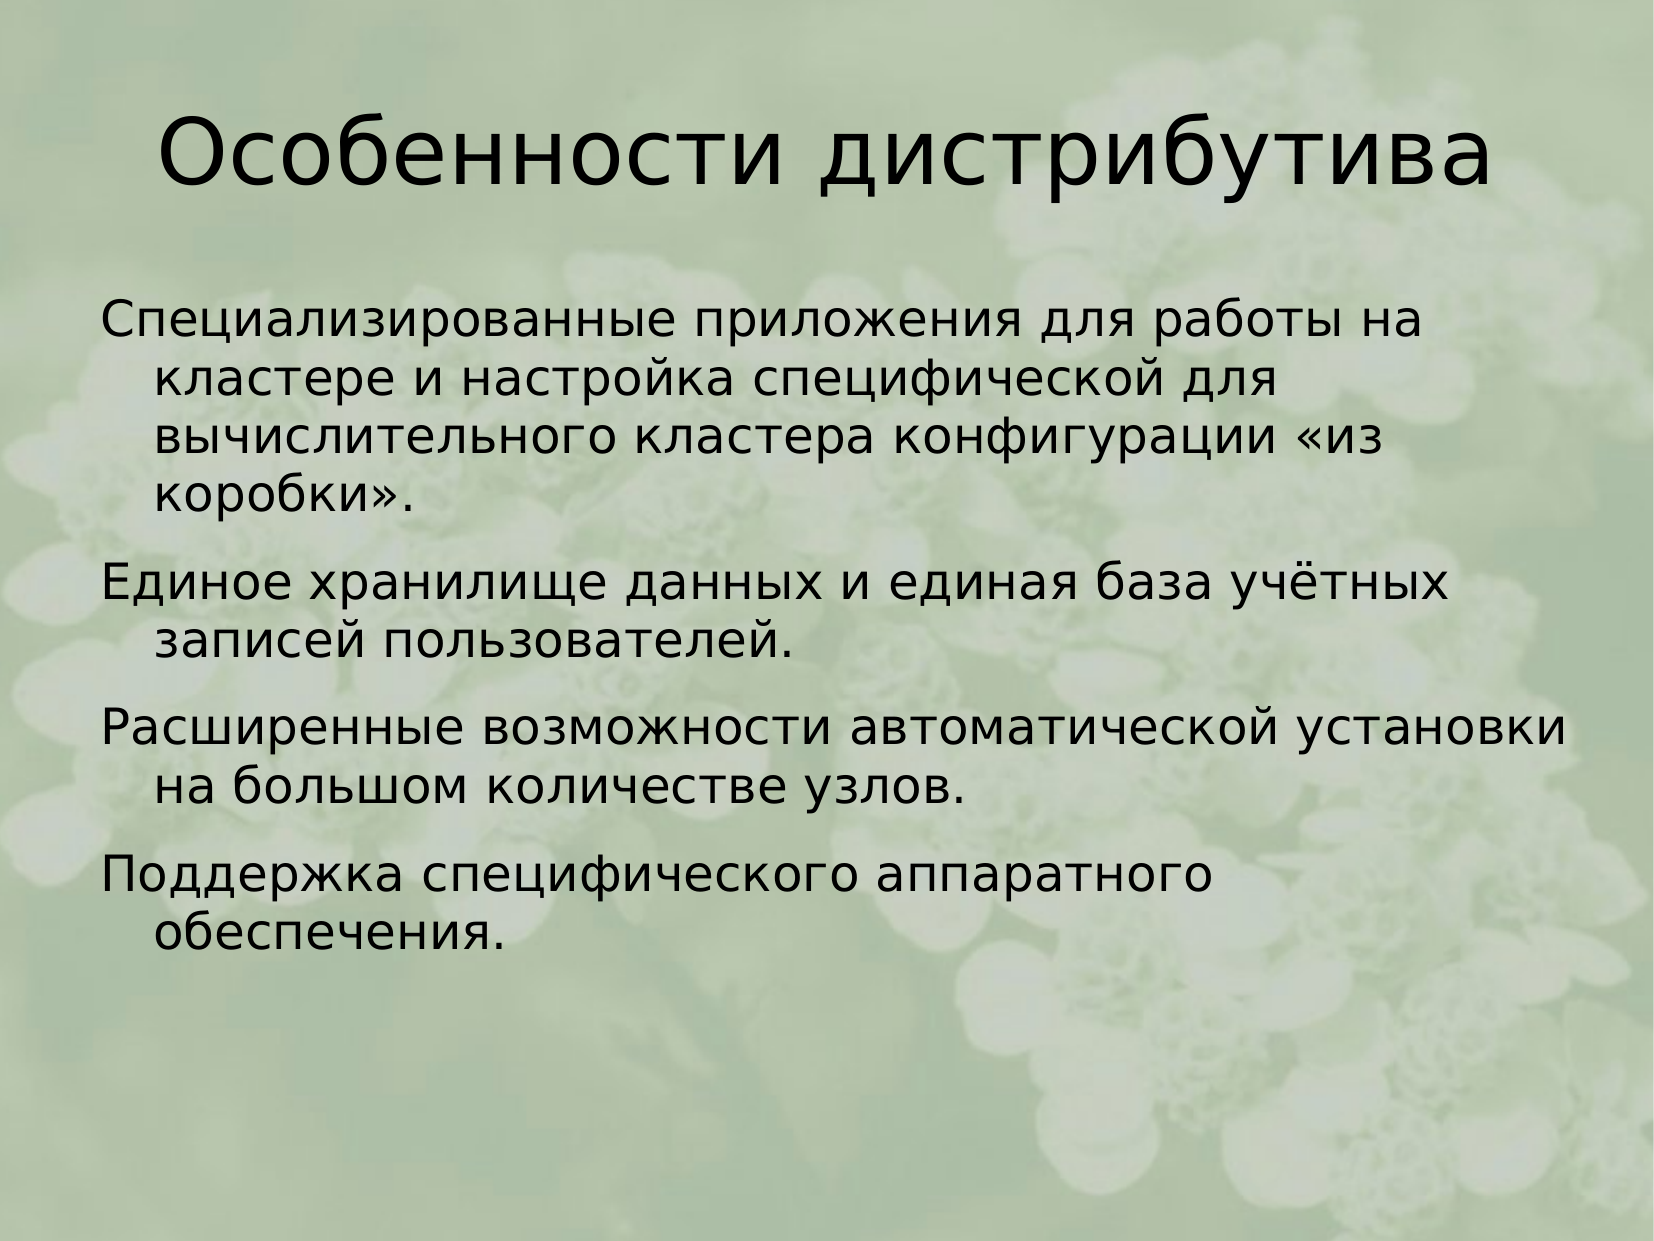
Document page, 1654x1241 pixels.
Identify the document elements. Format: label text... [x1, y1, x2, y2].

picture [0, 0, 1654, 1241]
title Особенности дистрибутива [82, 49, 1571, 257]
list Специализированные приложения для работы на кластере и настройка специфической для вычислительного кластера конфигурации «из коробки». Единое хранилище данных и единая база учётных записей пользователей. Расширенные возможности автоматической установки на большом количестве узлов. Поддержка специфического аппаратного обеспечения. [82, 290, 1571, 1094]
